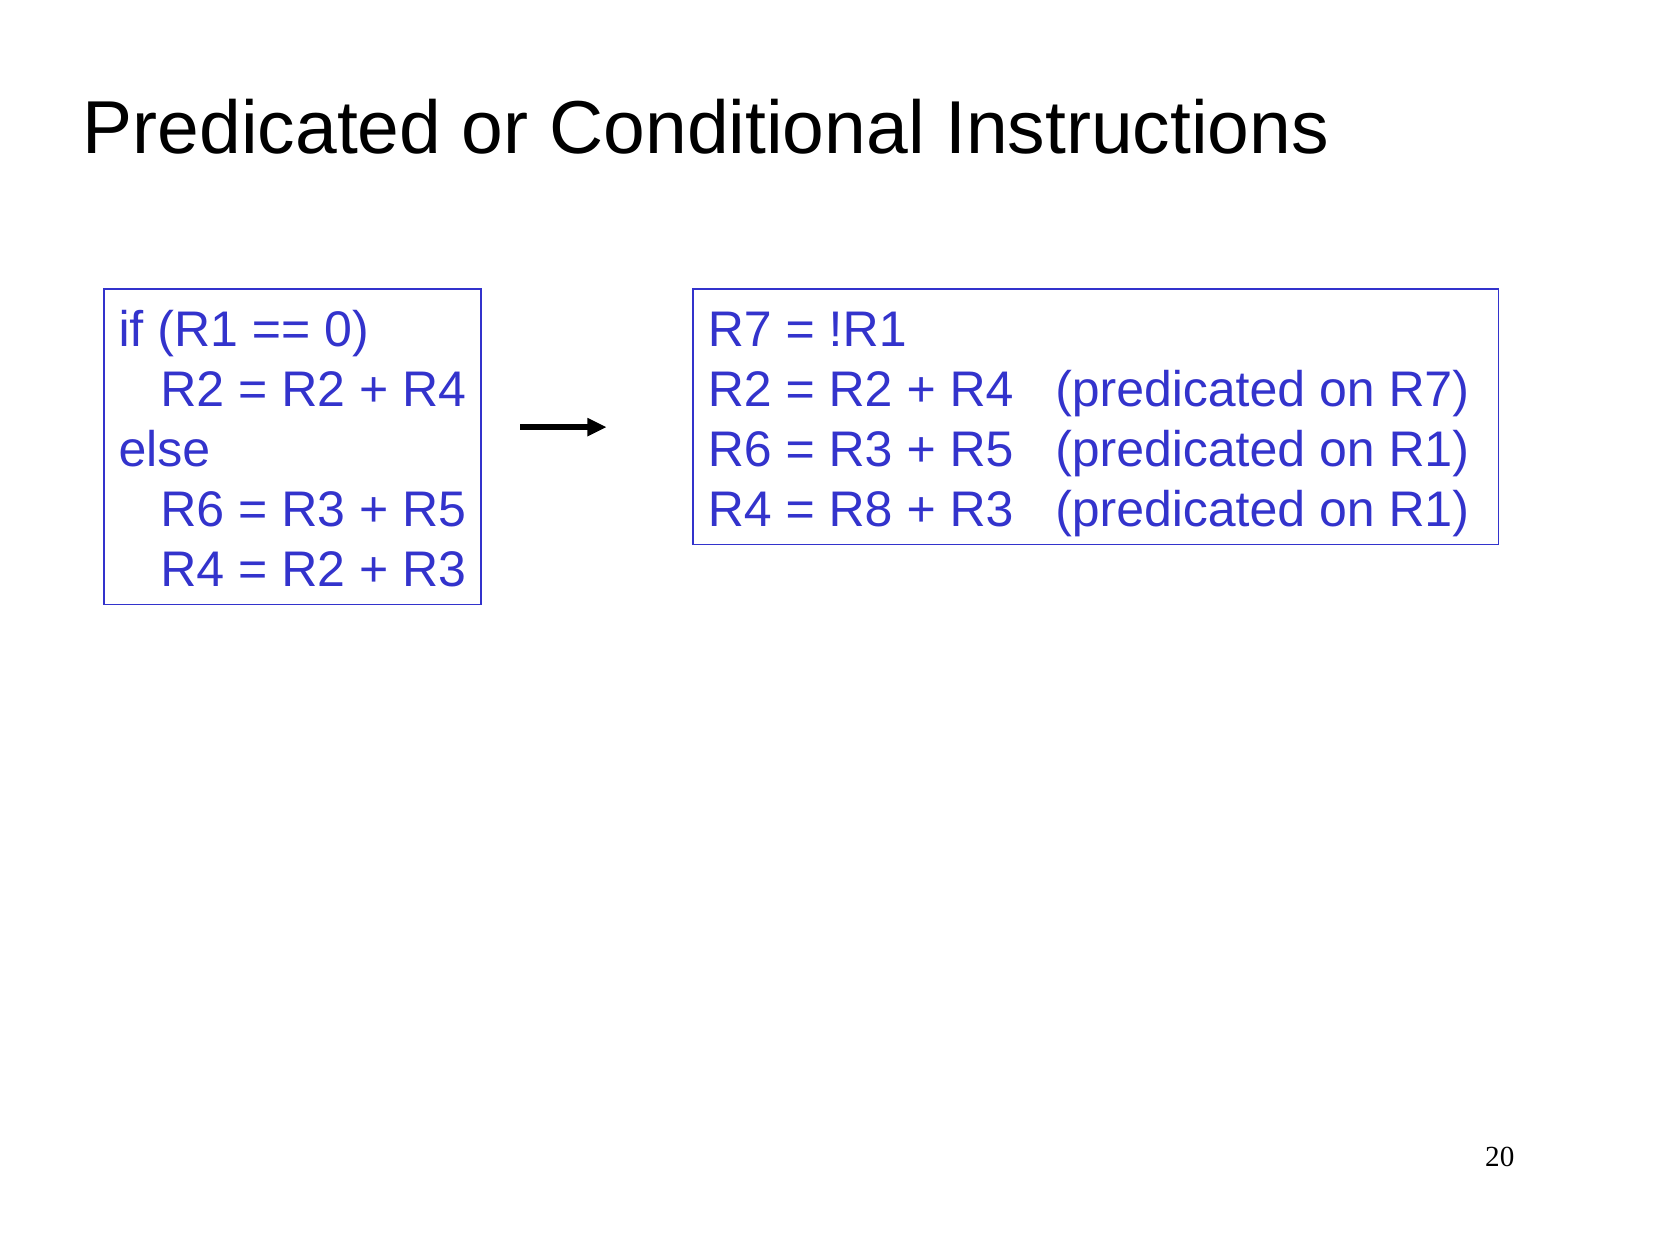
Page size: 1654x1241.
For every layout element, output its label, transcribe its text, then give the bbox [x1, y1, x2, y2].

text_box if (R1 == 0) R2 = R2 + R4 else R6 = R3 + R5 R4 = R2 + R3 [103, 289, 482, 605]
text_box R7 = !R1 R2 = R2 + R4 (predicated on R7) R6 = R3 + R5 (predicated on R1) R4 = R8 + R3 (predicated on R1) [693, 289, 1499, 545]
text_box <number> [1184, 1129, 1530, 1213]
text_box Predicated or Conditional Instructions [67, 71, 1345, 177]
